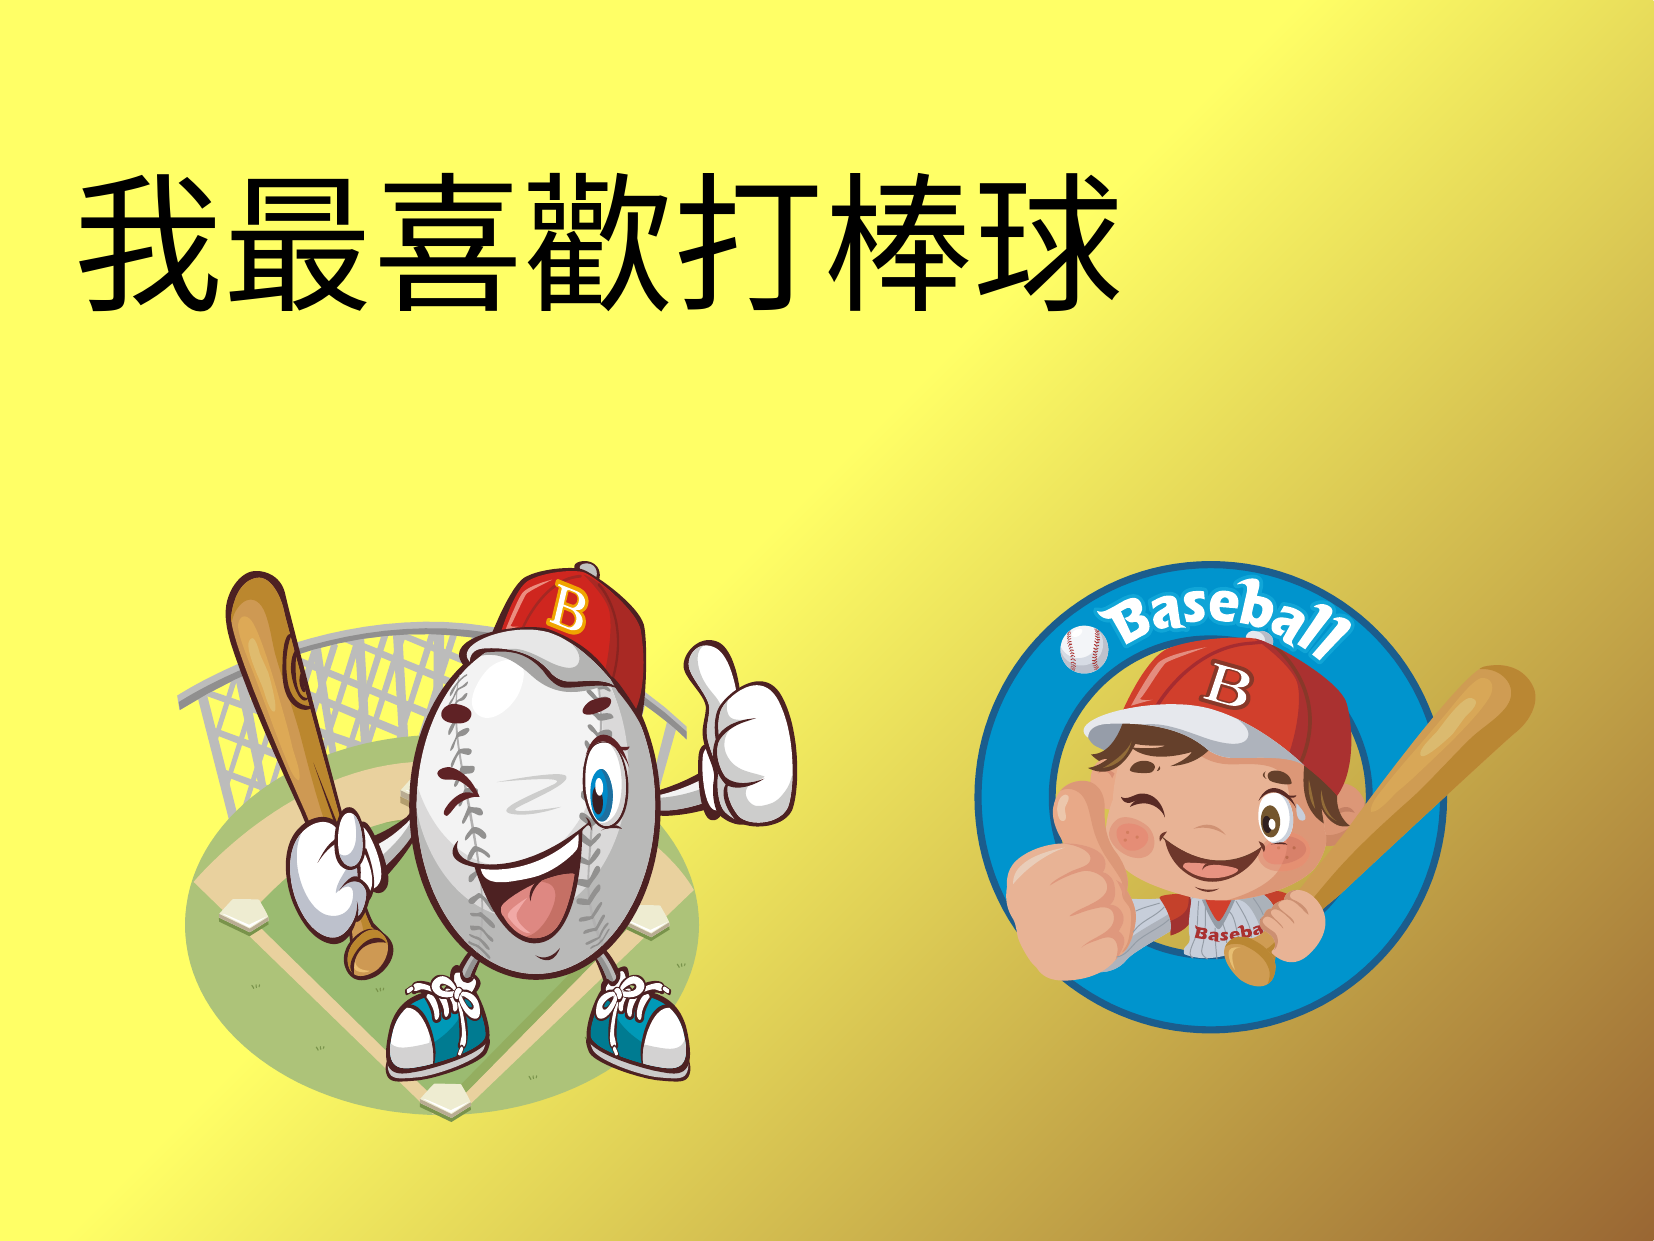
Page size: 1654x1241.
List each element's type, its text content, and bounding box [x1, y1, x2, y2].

picture [974, 561, 1536, 1034]
picture [177, 561, 798, 1123]
text_box 我最喜歡打棒球 [59, 118, 1506, 313]
